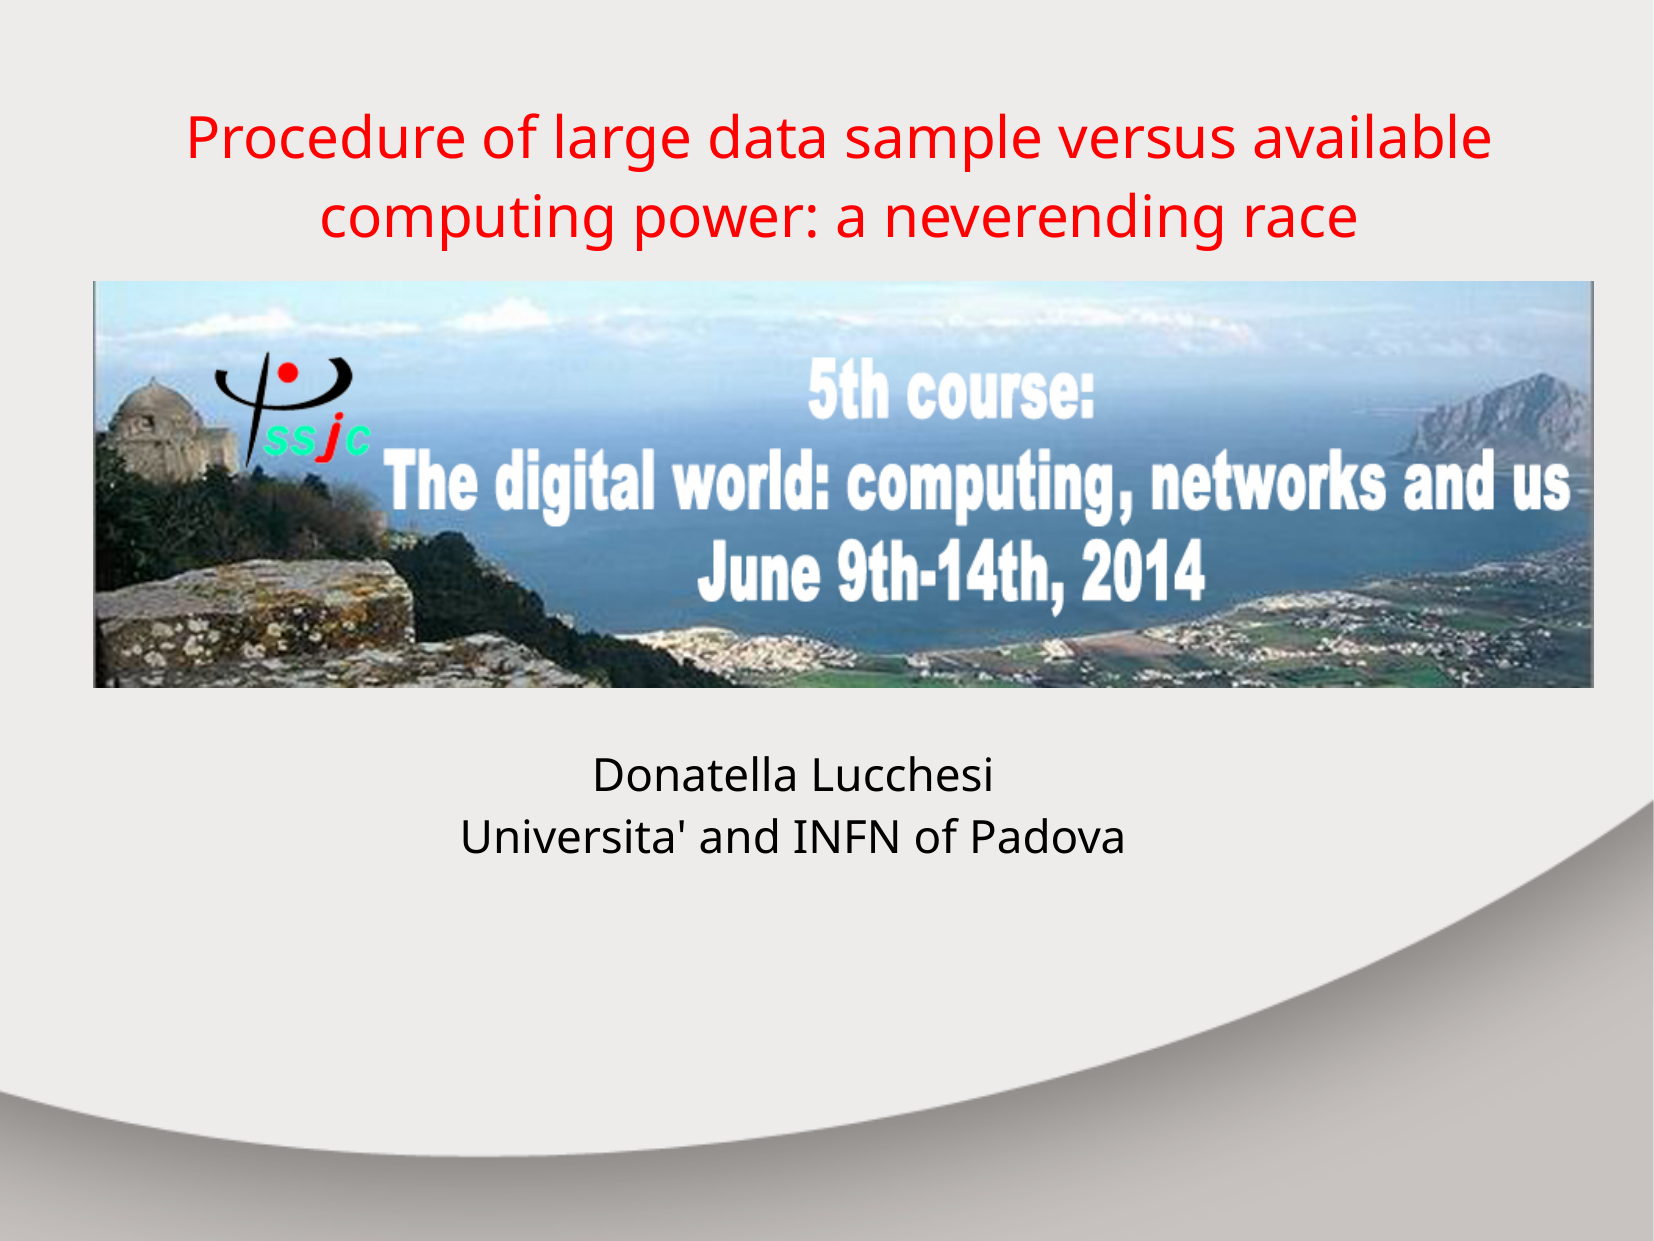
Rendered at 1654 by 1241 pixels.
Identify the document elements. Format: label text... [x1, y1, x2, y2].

text_box Procedure of large data sample versus available computing power: a neverending race [170, 88, 1506, 266]
picture [0, 0, 1654, 1241]
text_box Donatella Lucchesi Universita' and INFN of Padova [444, 735, 1159, 878]
